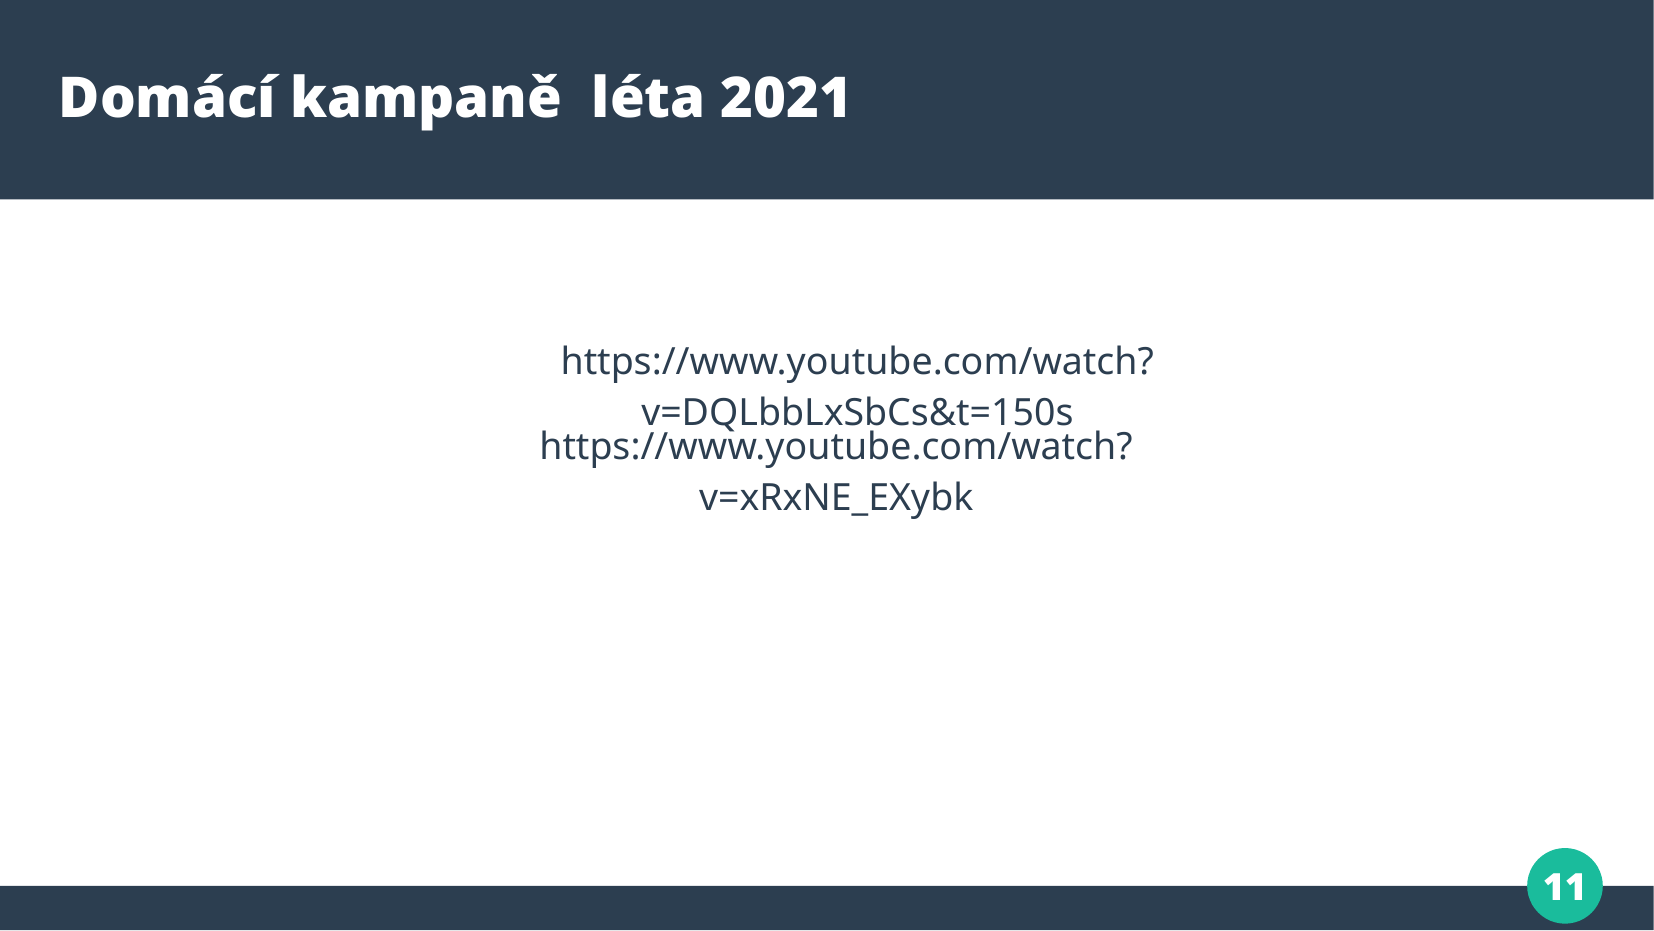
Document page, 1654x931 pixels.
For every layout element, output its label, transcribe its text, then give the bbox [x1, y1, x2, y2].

text_box https://www.youtube.com/watch?v=DQLbbLxSbCs&t=150s [383, 354, 1332, 417]
title Domácí kampaně léta 2021 [59, 37, 1595, 155]
text_box https://www.youtube.com/watch?v=xRxNE_EXybk [429, 439, 1244, 502]
